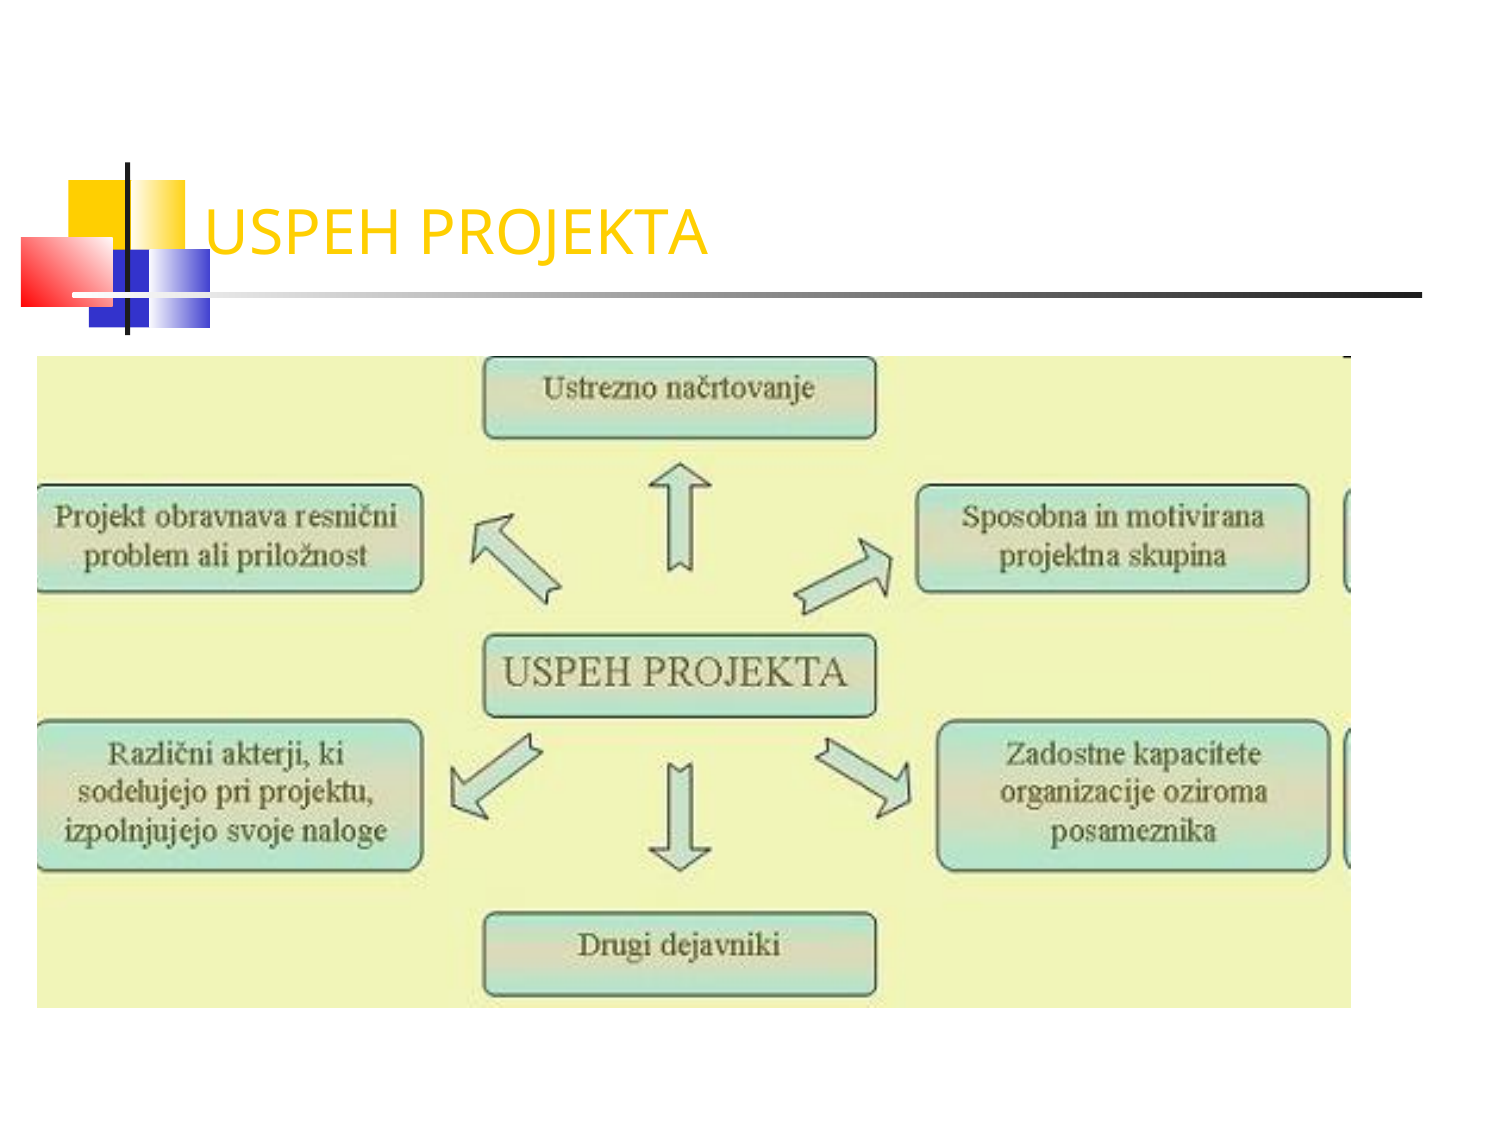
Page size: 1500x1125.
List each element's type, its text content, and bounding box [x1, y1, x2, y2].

picture [37, 356, 1351, 1008]
title USPEH PROJEKTA [188, 35, 1468, 276]
